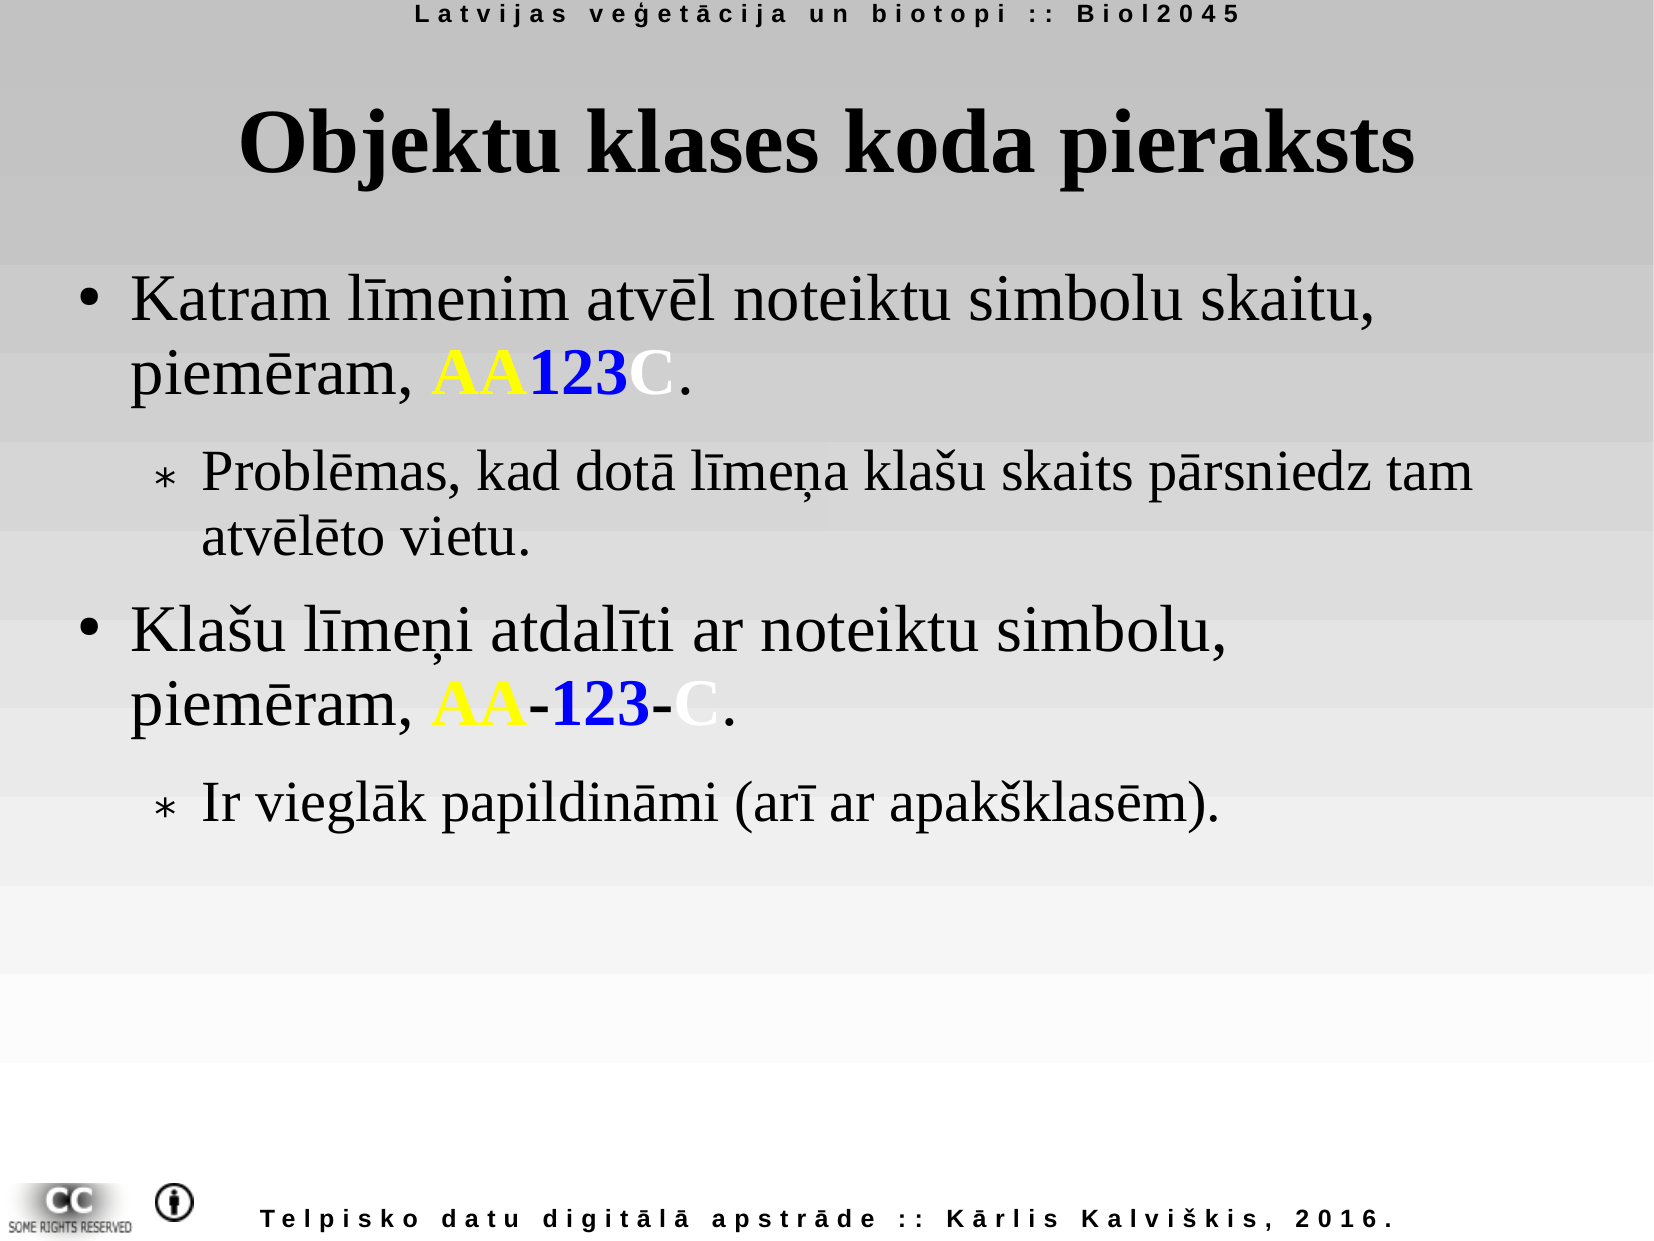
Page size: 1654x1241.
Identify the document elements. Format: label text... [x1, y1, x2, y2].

picture [0, 0, 1654, 1241]
list Katram līmenim atvēl noteiktu simbolu skaitu, piemēram, AA123C. Problēmas, kad dotā līmeņa klašu skaits pārsniedz tam atvēlēto vietu. Klašu līmeņi atdalīti ar noteiktu simbolu, piemēram, AA-123-C. Ir vieglāk papildināmi (arī ar apakšklasēm). [59, 261, 1596, 1175]
title Objektu klases koda pieraksts [59, 37, 1596, 246]
